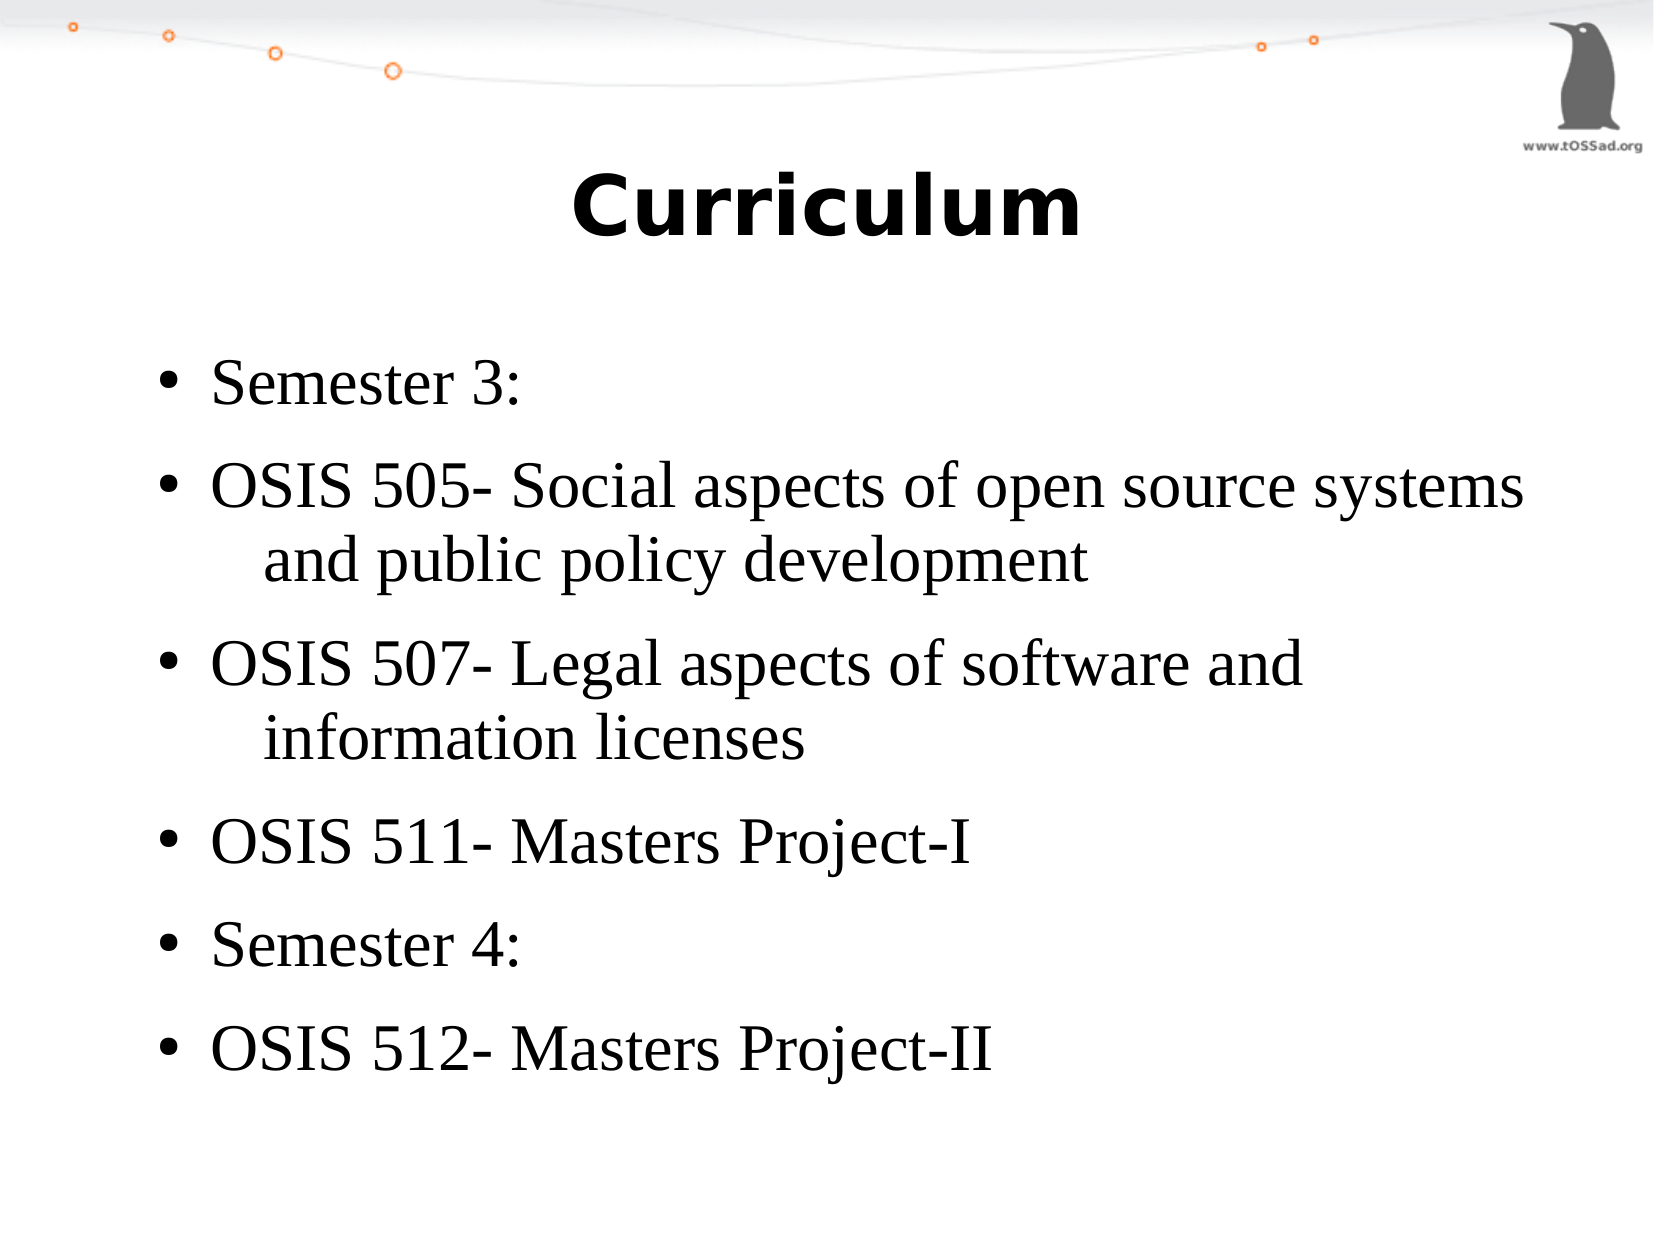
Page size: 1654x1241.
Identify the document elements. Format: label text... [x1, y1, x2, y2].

list Semester 3: OSIS 505- Social aspects of open source systems and public policy development OSIS 507- Legal aspects of software and information licenses OSIS 511- Masters Project-I Semester 4: OSIS 512- Masters Project-II [121, 344, 1534, 1139]
picture [0, 0, 1654, 157]
title Curriculum [121, 102, 1534, 311]
